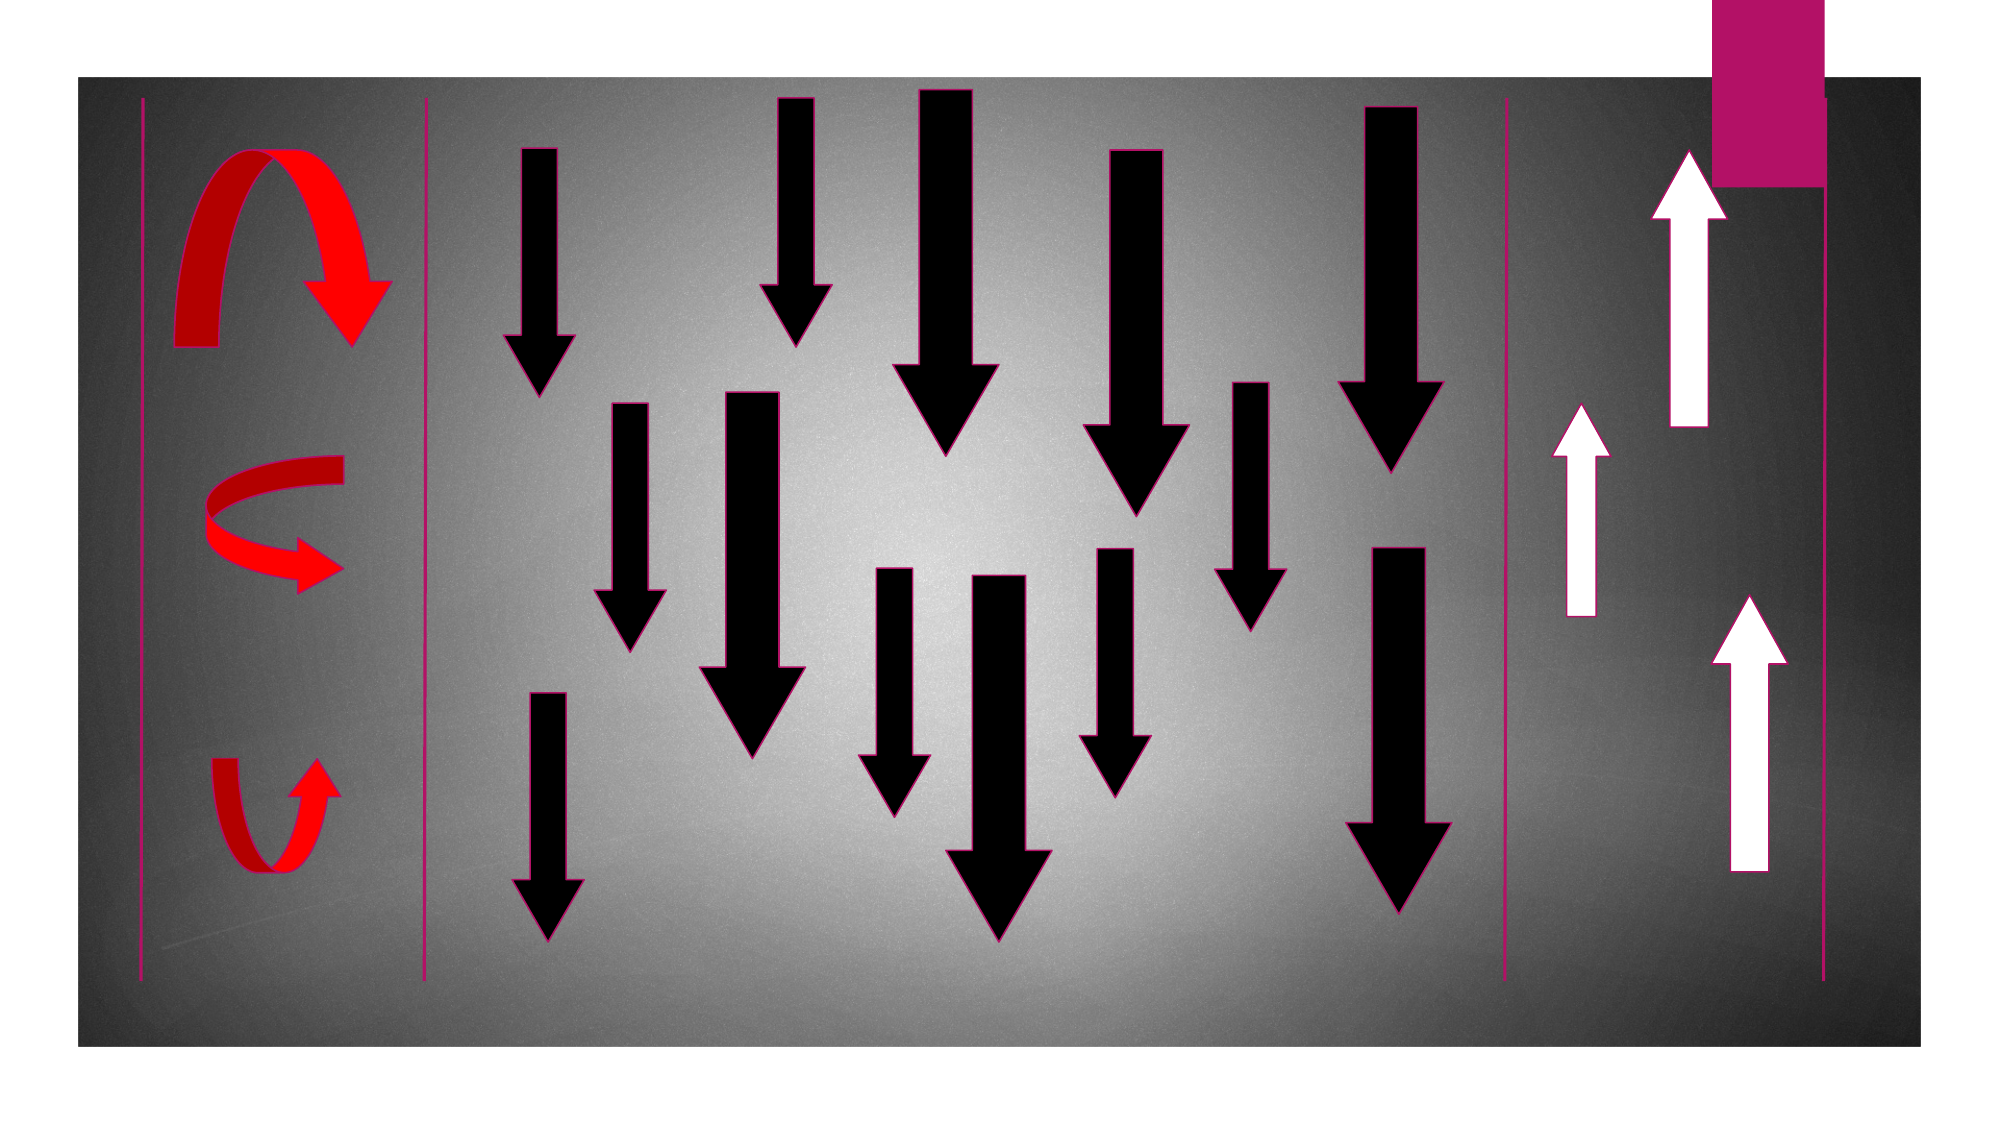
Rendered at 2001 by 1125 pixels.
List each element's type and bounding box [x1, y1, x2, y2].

picture [79, 78, 1920, 1046]
text_box [1551, 403, 1612, 617]
text_box [1083, 149, 1190, 517]
text_box [699, 392, 806, 759]
text_box [1711, 594, 1789, 872]
text_box [1338, 106, 1445, 474]
text_box [945, 575, 1053, 943]
text_box [512, 692, 585, 942]
text_box [206, 455, 344, 595]
text_box [759, 97, 833, 348]
text_box [503, 148, 576, 398]
text_box [174, 149, 393, 348]
text_box [858, 568, 931, 818]
text_box [892, 89, 999, 457]
text_box [1345, 547, 1452, 915]
text_box [1214, 382, 1287, 632]
text_box [1650, 149, 1728, 428]
text_box [1079, 548, 1152, 798]
text_box [594, 403, 667, 653]
text_box [211, 758, 341, 873]
